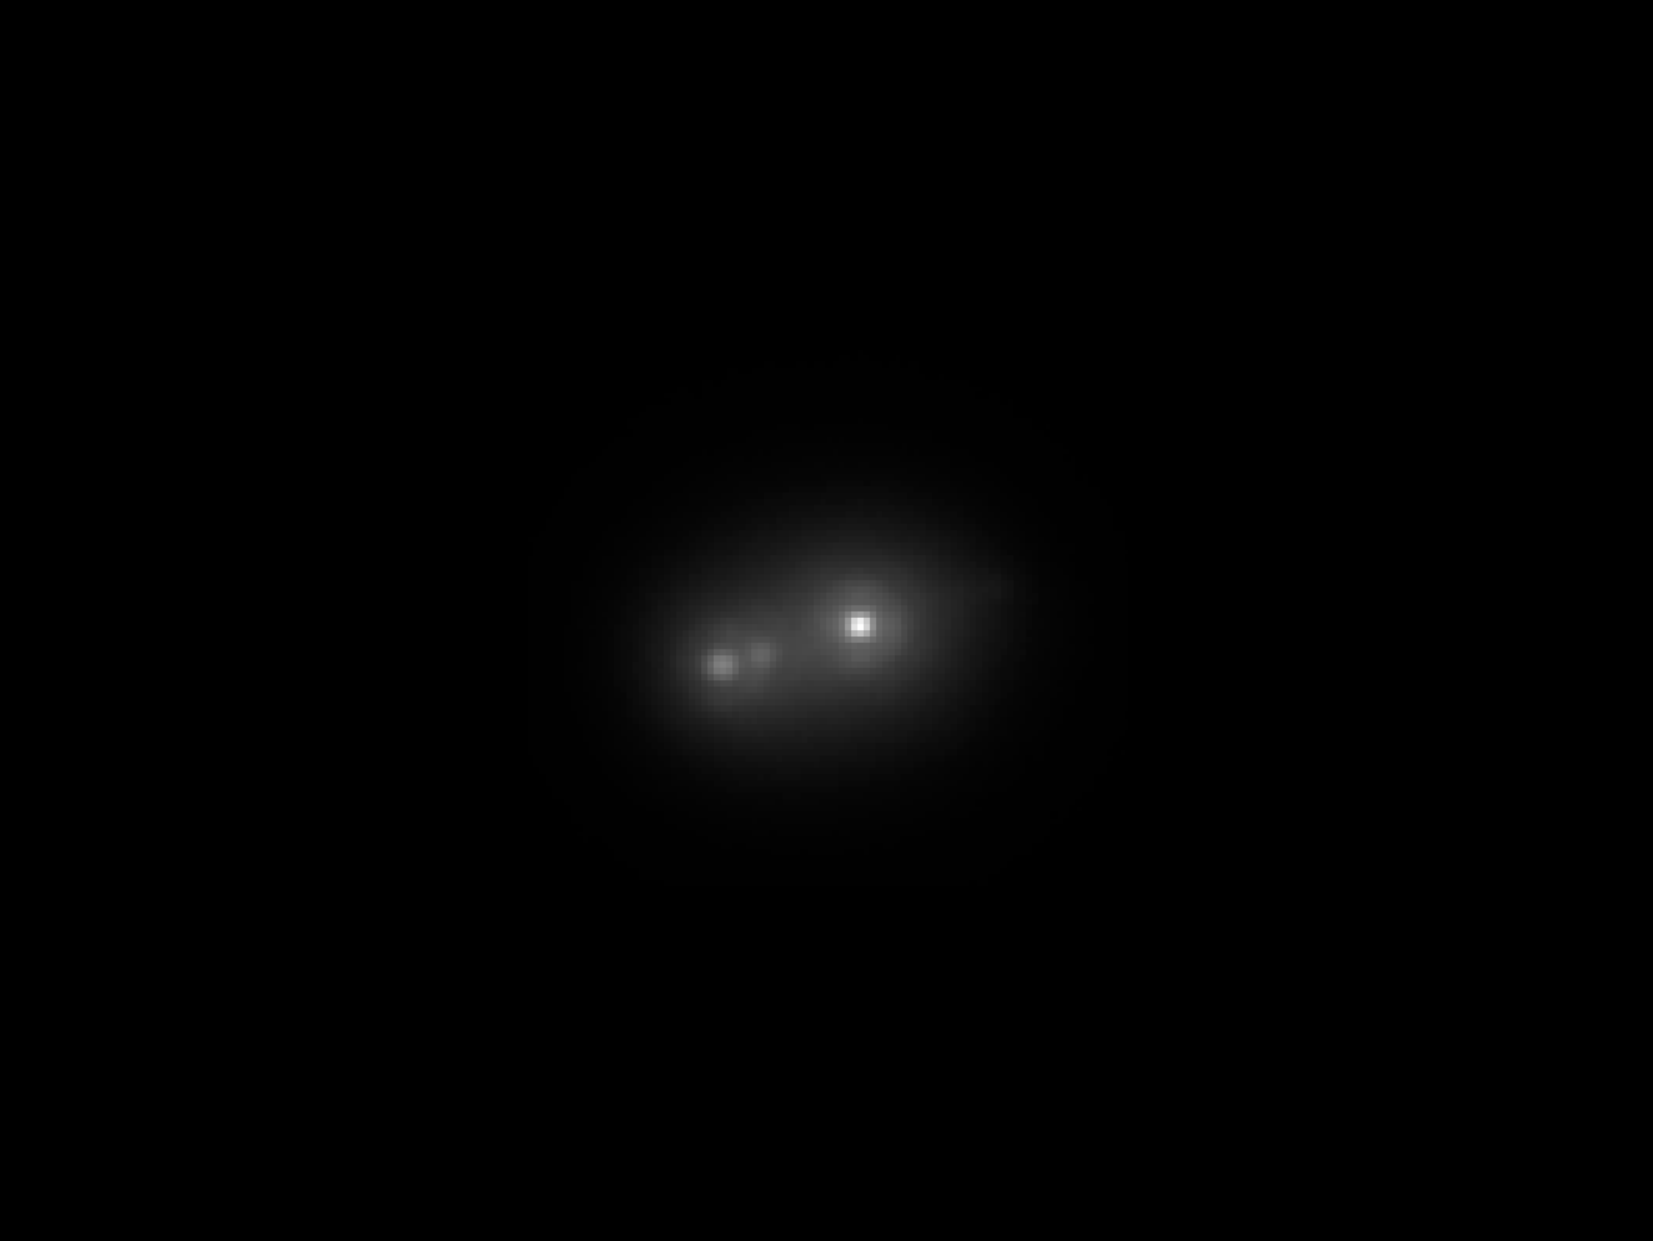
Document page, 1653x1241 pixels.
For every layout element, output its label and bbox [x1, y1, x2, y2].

picture [528, 350, 1128, 886]
